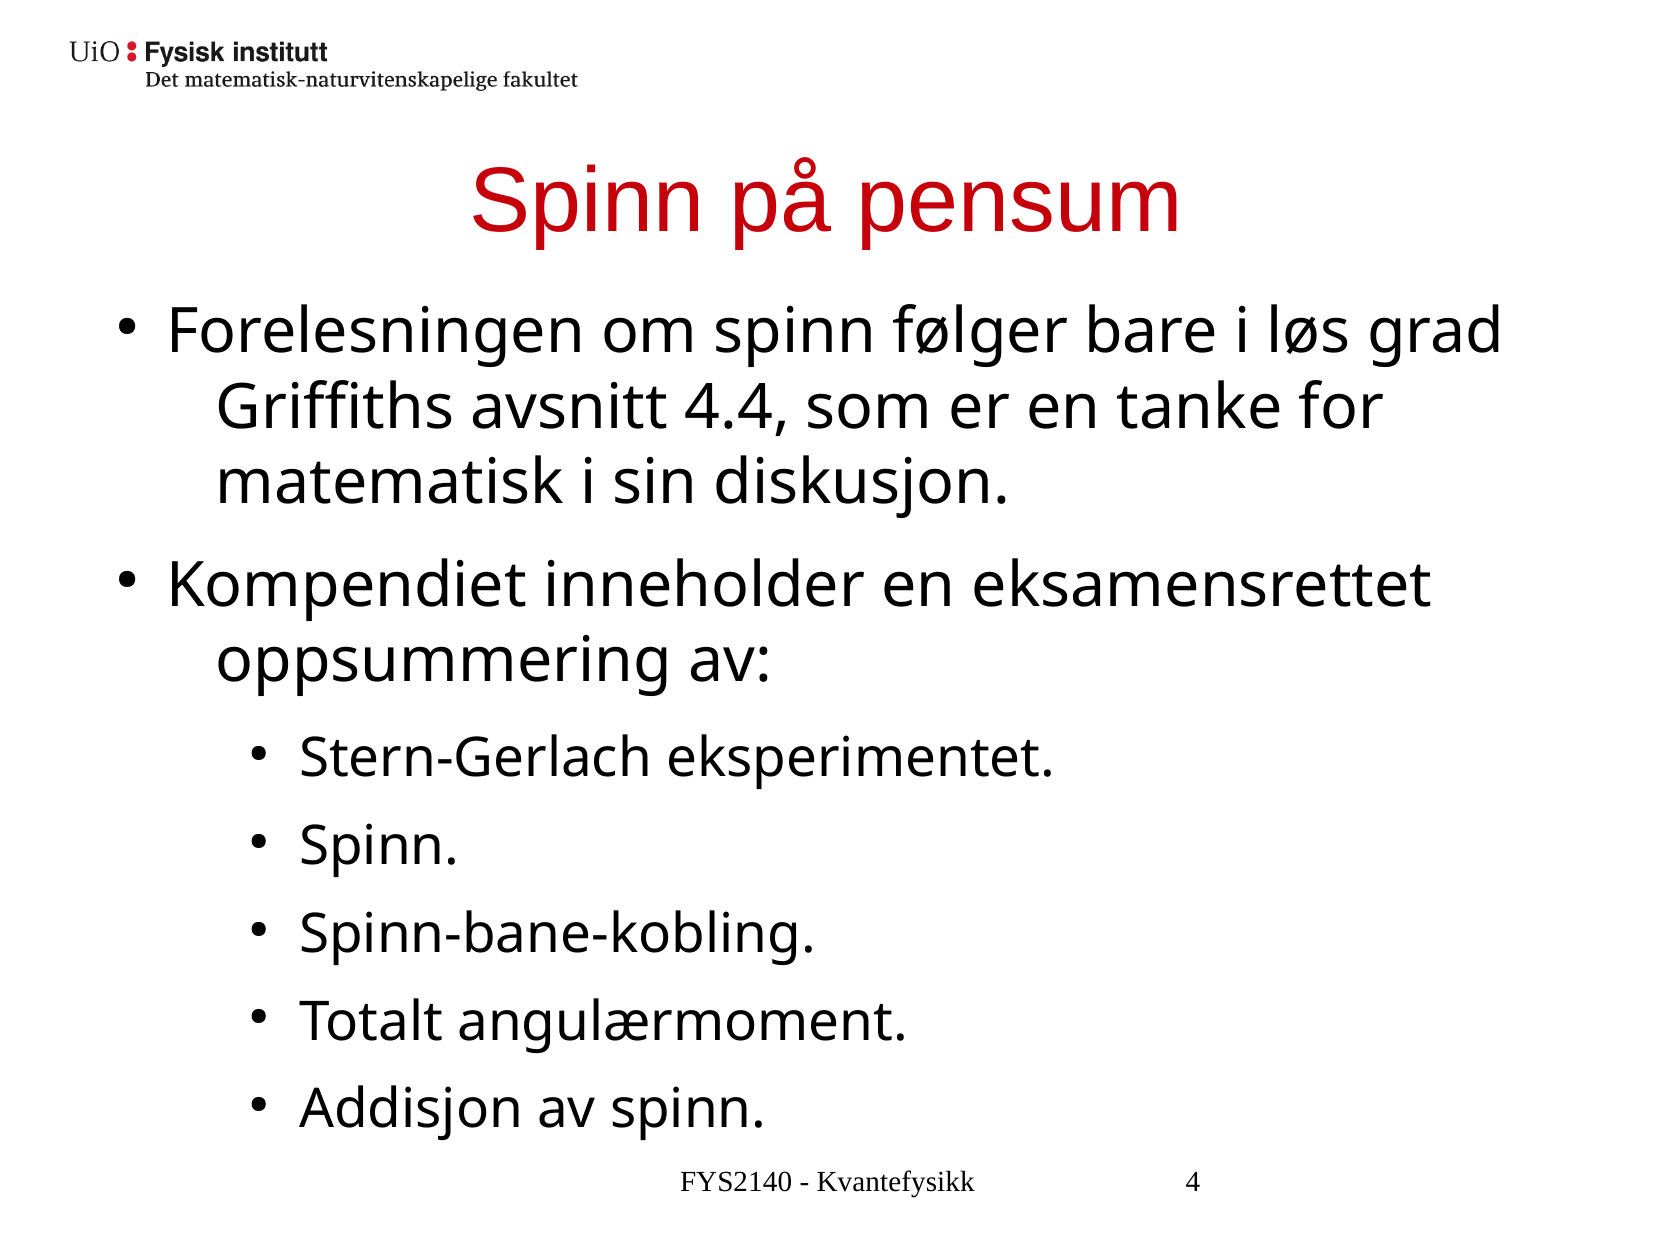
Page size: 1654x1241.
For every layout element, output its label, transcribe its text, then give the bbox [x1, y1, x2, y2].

text_box FYS2140 - Kvantefysikk [565, 1162, 1090, 1216]
list Forelesningen om spinn følger bare i løs grad Griffiths avsnitt 4.4, som er en tanke for matematisk i sin diskusjon. Kompendiet inneholder en eksamensrettet oppsummering av: Stern-Gerlach eksperimentet. Spinn. Spinn-bane-kobling. Totalt angulærmoment. Addisjon av spinn. [82, 290, 1613, 1142]
text_box [1185, 1162, 1571, 1216]
title Spinn på pensum [82, 138, 1571, 250]
